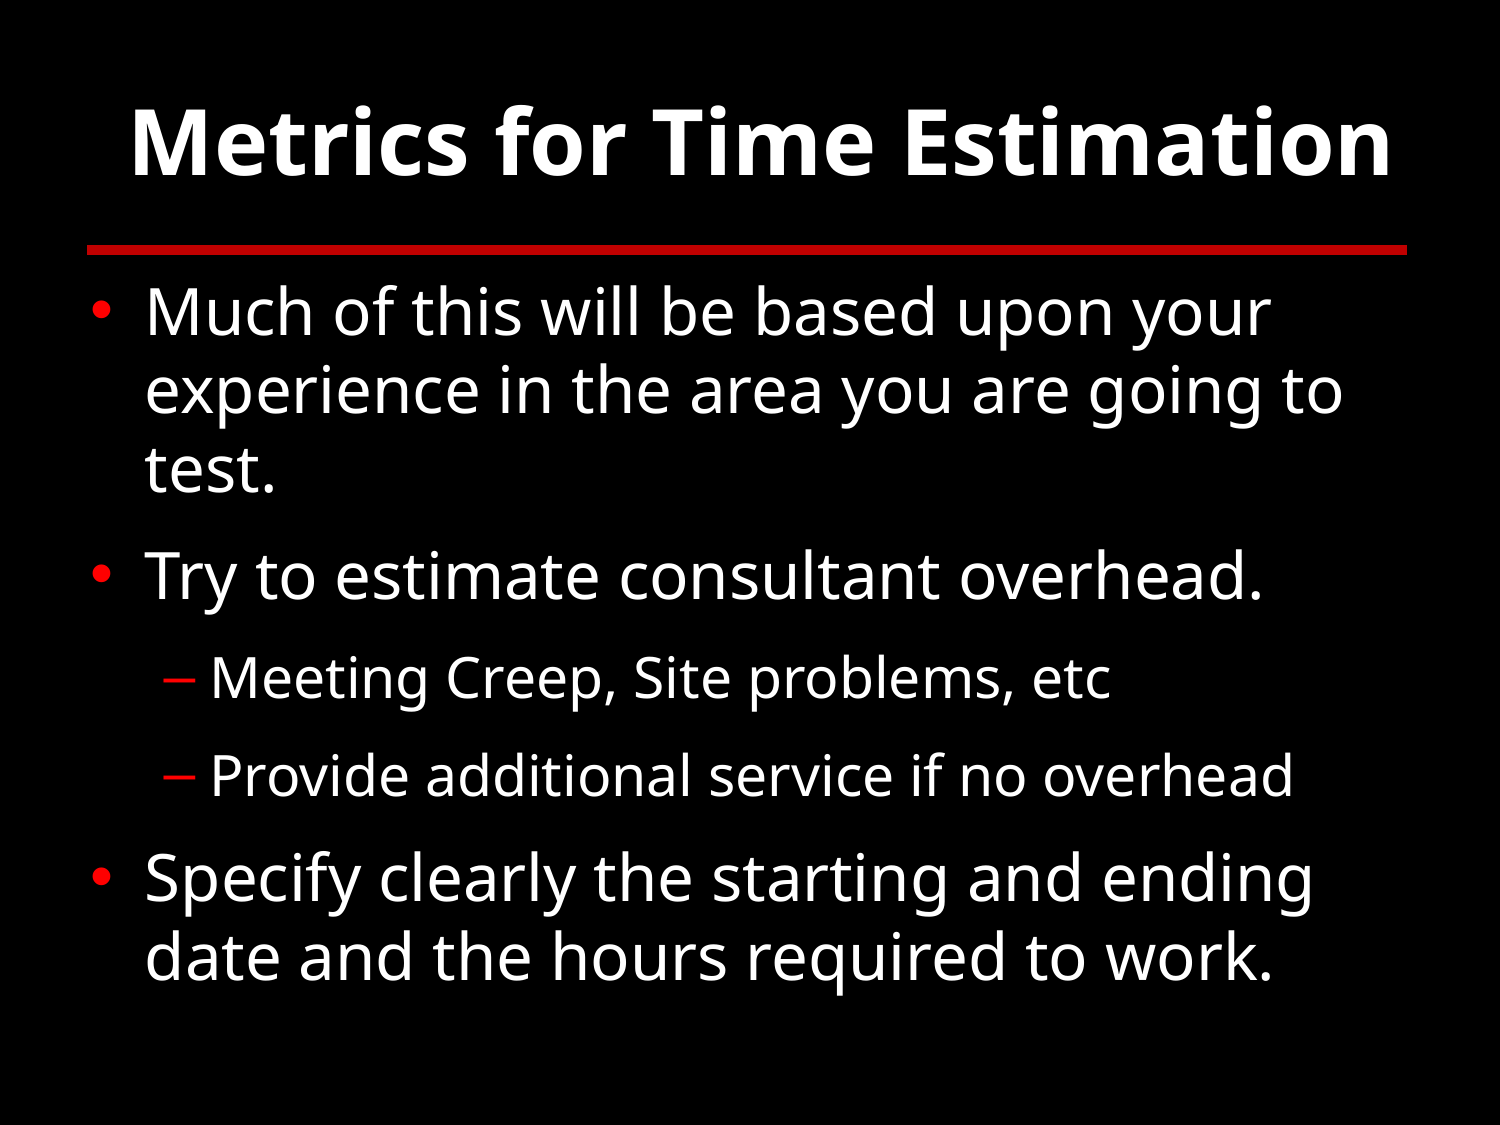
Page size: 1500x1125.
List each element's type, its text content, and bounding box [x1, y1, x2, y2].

list Much of this will be based upon your experience in the area you are going to test. Try to estimate consultant overhead. Meeting Creep, Site problems, etc Provide additional service if no overhead Specify clearly the starting and ending date and the hours required to work. [75, 262, 1425, 1005]
title Metrics for Time Estimation [75, 45, 1425, 233]
